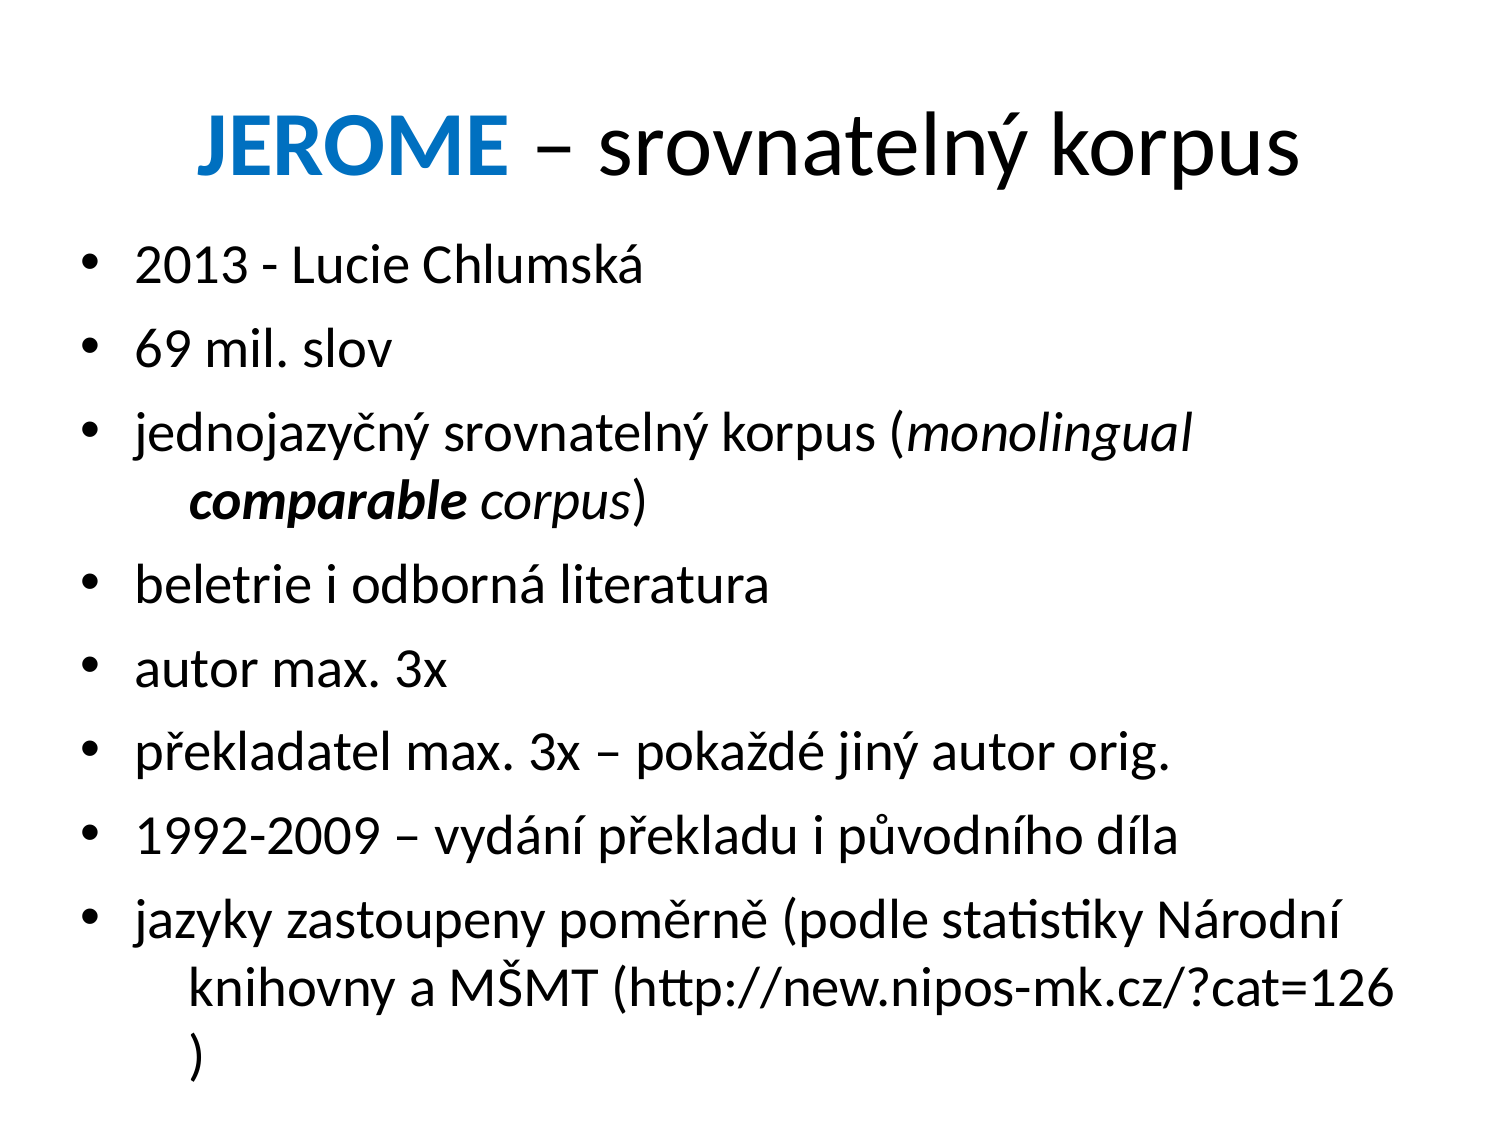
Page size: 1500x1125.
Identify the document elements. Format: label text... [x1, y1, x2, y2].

list 2013 - Lucie Chlumská 69 mil. slov jednojazyčný srovnatelný korpus (monolingual comparable corpus) beletrie i odborná literatura autor max. 3x překladatel max. 3x – pokaždé jiný autor orig. 1992-2009 – vydání překladu i původního díla jazyky zastoupeny poměrně (podle statistiky Národní knihovny a MŠMT (http://new.nipos-mk.cz/?cat=126) [64, 219, 1426, 1095]
title JEROME – srovnatelný korpus [75, 45, 1426, 219]
